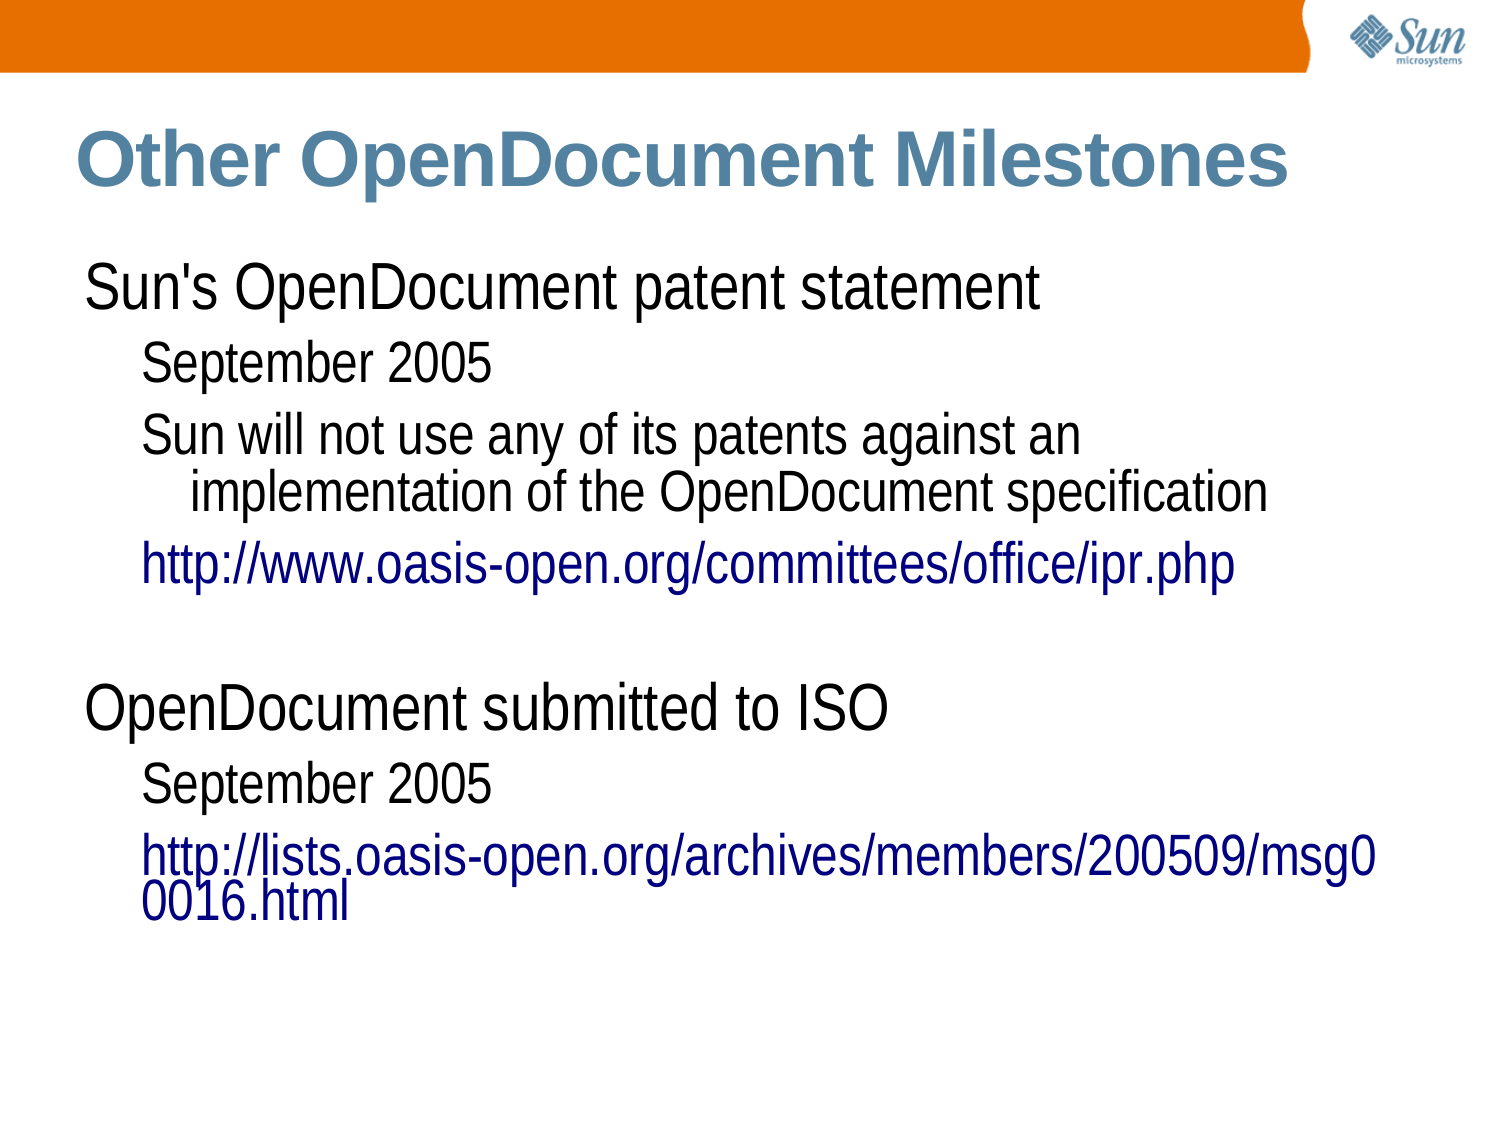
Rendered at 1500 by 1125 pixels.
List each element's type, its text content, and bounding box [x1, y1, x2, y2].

title Other OpenDocument Milestones [75, 122, 1438, 228]
list Sun's OpenDocument patent statement September 2005 Sun will not use any of its patents against an implementation of the OpenDocument specification http://www.oasis-open.org/committees/office/ipr.php OpenDocument submitted to ISO September 2005 http://lists.oasis-open.org/archives/members/200509/msg00016.html [64, 257, 1402, 1017]
picture [0, 0, 1500, 75]
